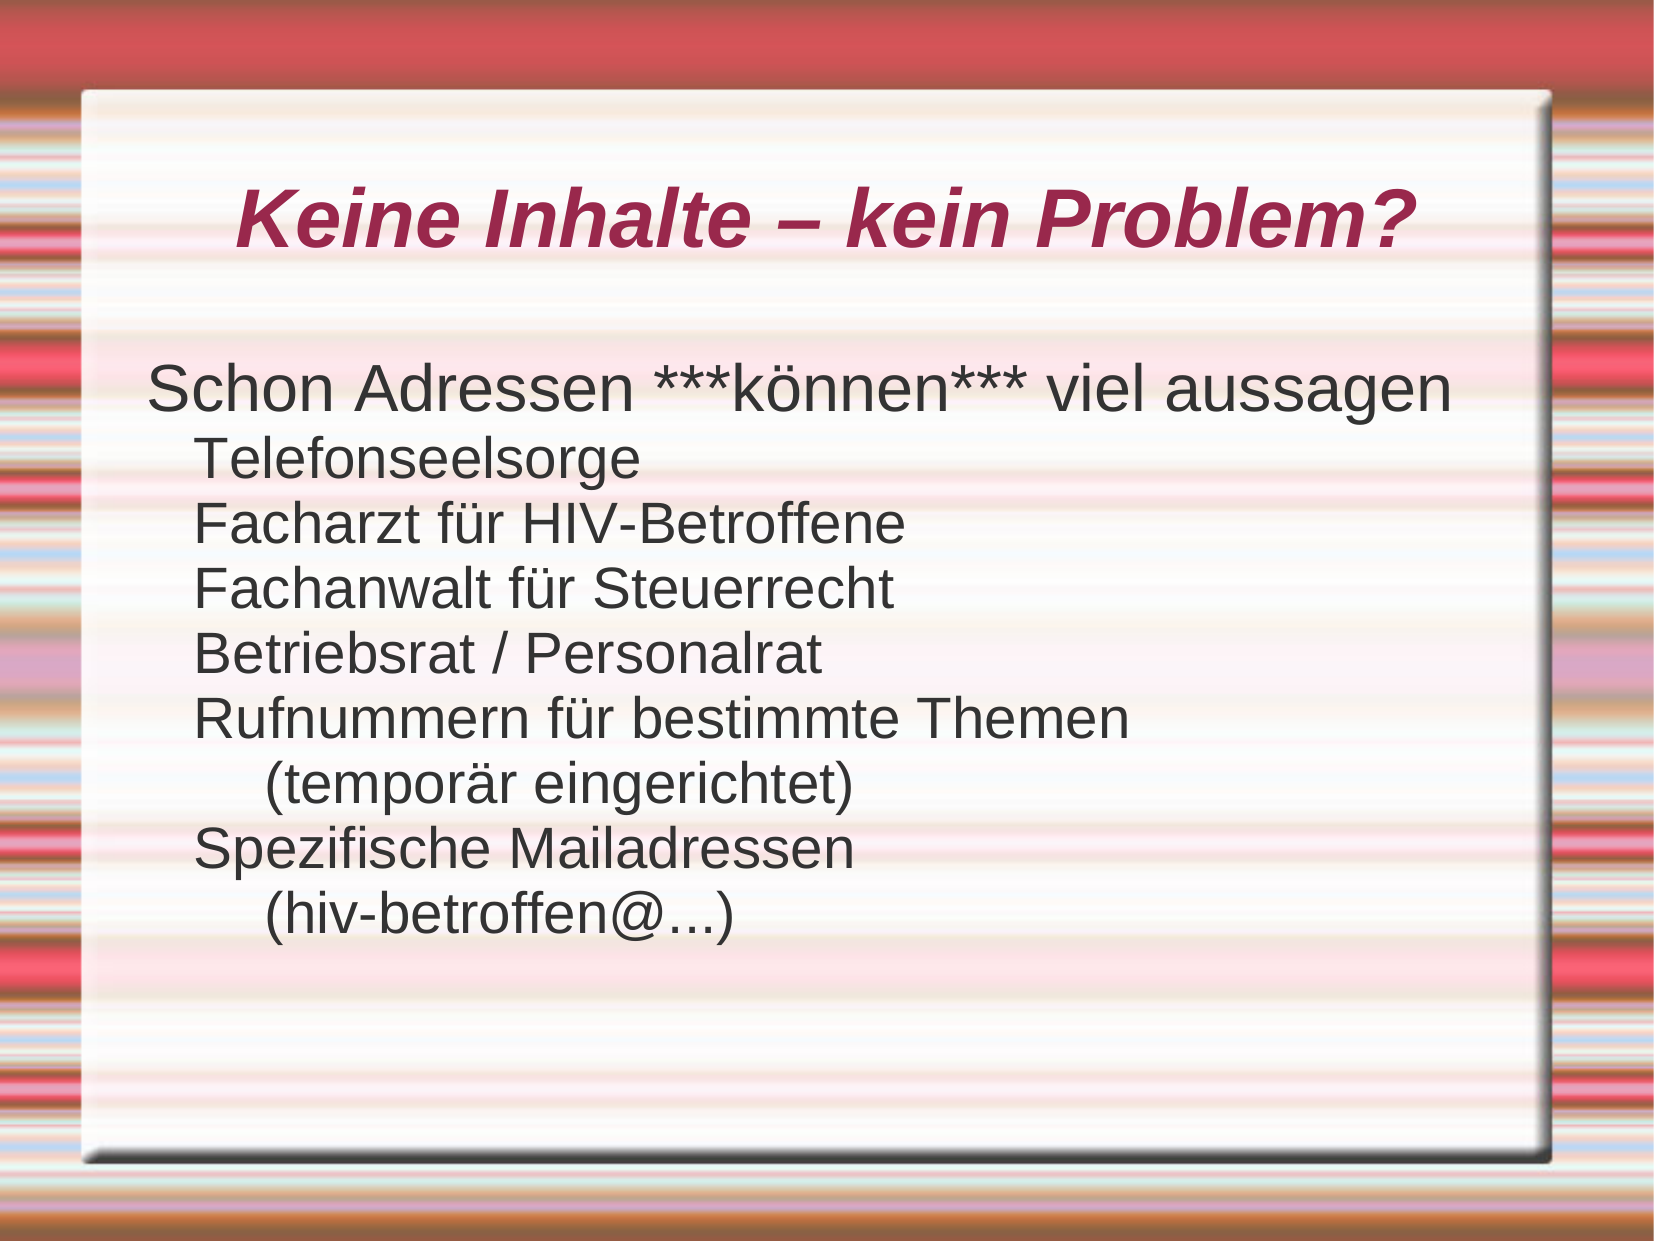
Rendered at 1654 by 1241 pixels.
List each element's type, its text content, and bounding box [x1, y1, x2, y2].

title Keine Inhalte – kein Problem? [121, 114, 1534, 322]
list Schon Adressen ***können*** viel aussagen Telefonseelsorge Facharzt für HIV-Betroffene Fachanwalt für Steuerrecht Betriebsrat / Personalrat Rufnummern für bestimmte Themen (temporär eingerichtet) Spezifische Mailadressen (hiv-betroffen@...) [134, 350, 1516, 1133]
picture [0, 0, 1654, 1241]
